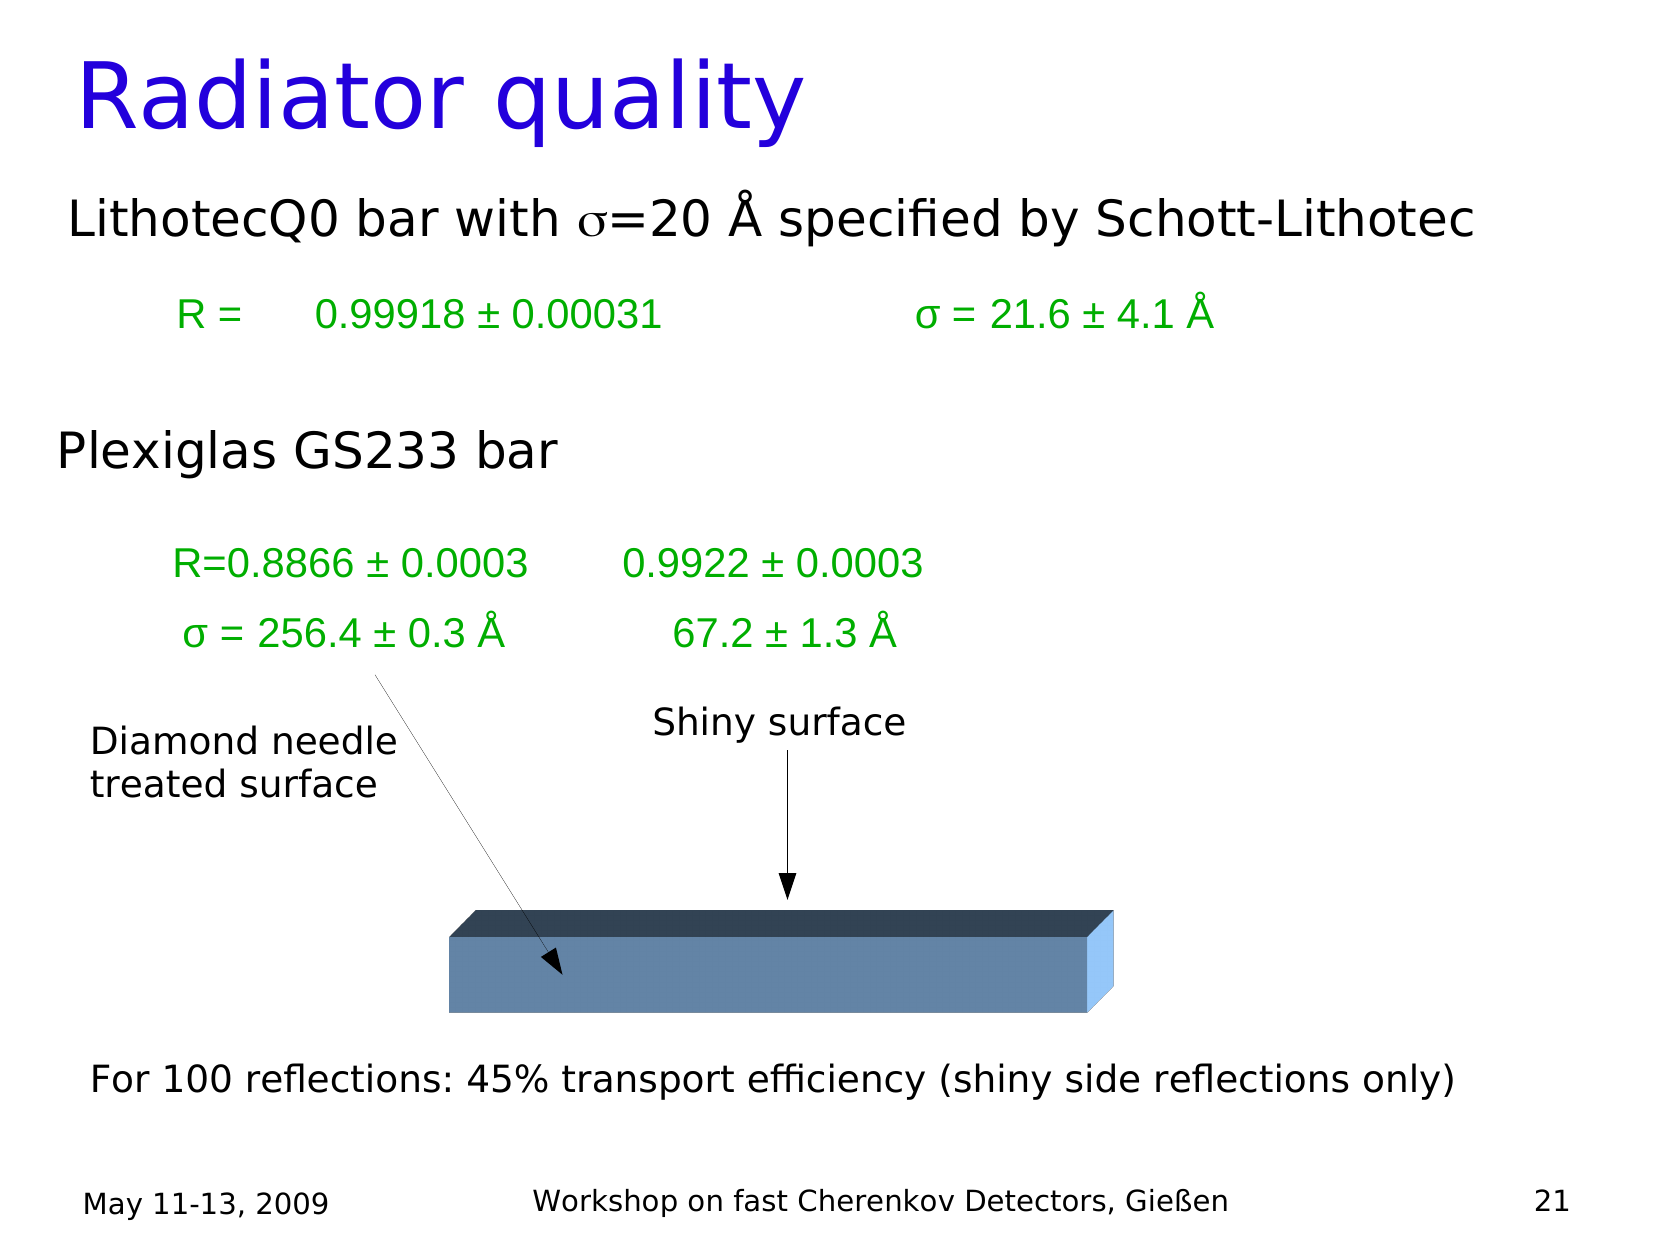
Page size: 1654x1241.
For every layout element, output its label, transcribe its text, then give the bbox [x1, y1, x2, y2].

text_box R=0.8866 ± 0.0003 0.9922 ± 0.0003 [157, 532, 1388, 600]
text_box For 100 reflections: 45% transport efficiency (shiny side reflections only) [75, 1050, 1474, 1109]
text_box Diamond needle treated surface [75, 712, 414, 815]
text_box Plexiglas GS233 bar [42, 414, 574, 488]
text_box Shiny surface [637, 692, 922, 752]
text_box σ = 256.4 ± 0.3 Å 67.2 ± 1.3 Å [167, 600, 1386, 667]
text_box LithotecQ0 bar with s=20 Å specified by Schott-Lithotec [52, 182, 1491, 263]
text_box [449, 910, 1113, 1012]
title Radiator quality [75, 42, 1564, 151]
text_box R = 0.99918 ± 0.00031 σ = 21.6 ± 4.1 Å [150, 267, 1654, 376]
